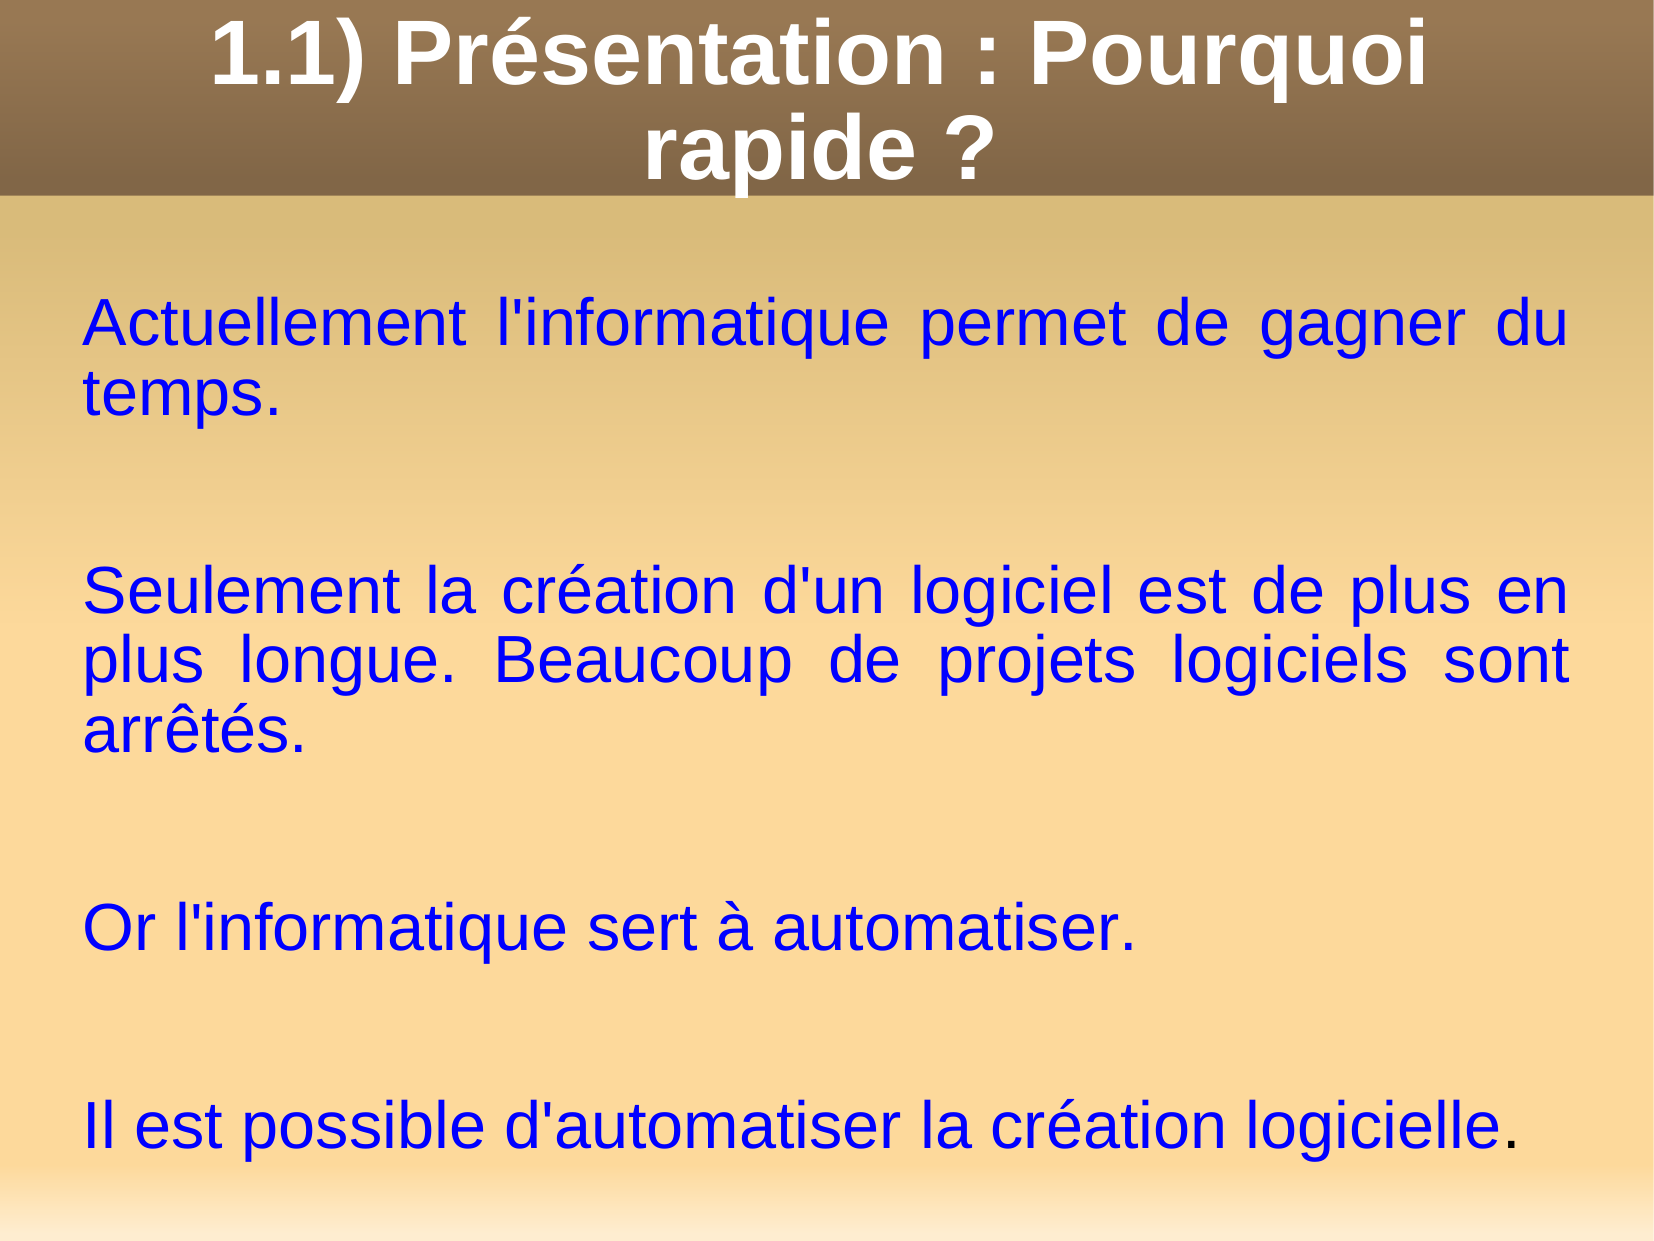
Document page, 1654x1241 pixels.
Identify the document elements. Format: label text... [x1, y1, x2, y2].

title 1.1) Présentation : Pourquoi rapide ? [76, 4, 1565, 203]
picture [0, 0, 1654, 1241]
list Actuellement l'informatique permet de gagner du temps. Seulement la création d'un logiciel est de plus en plus longue. Beaucoup de projets logiciels sont arrêtés. Or l'informatique sert à automatiser. Il est possible d'automatiser la création logicielle. [82, 290, 1571, 1168]
